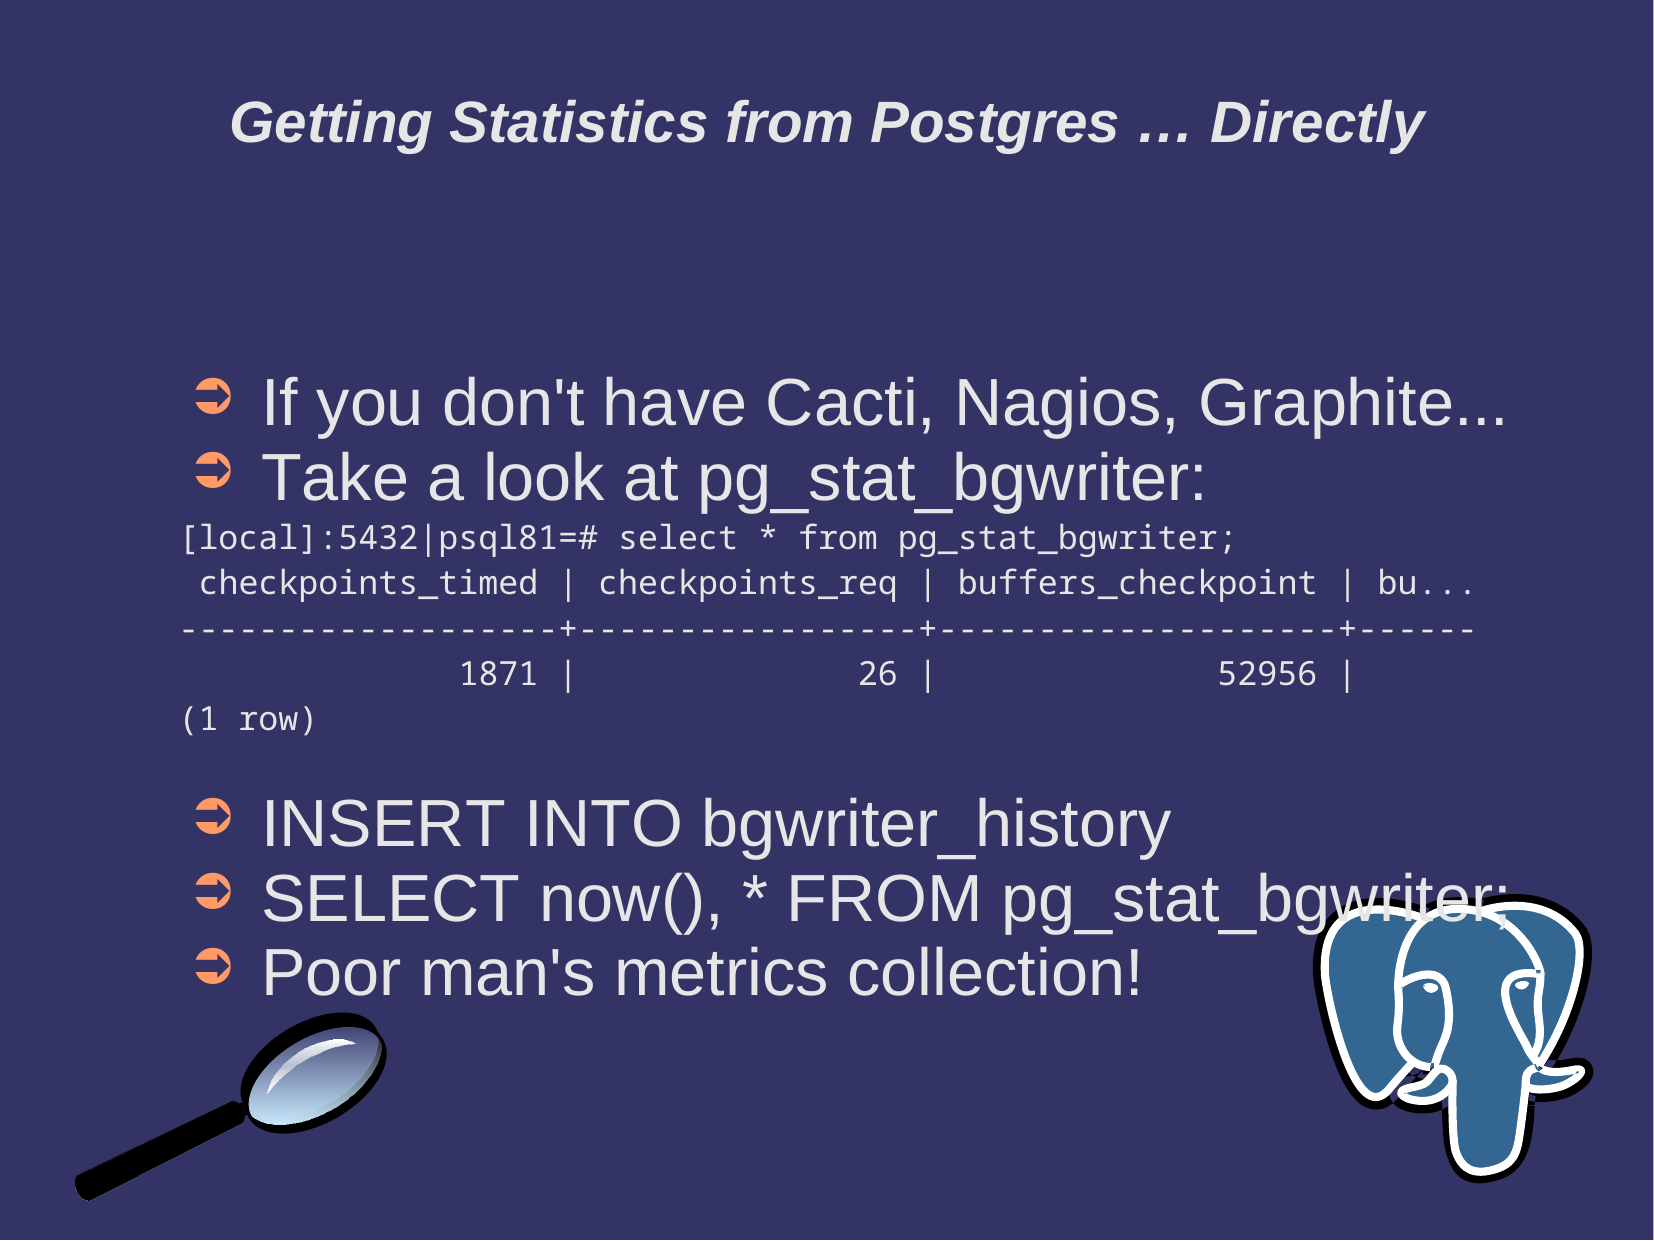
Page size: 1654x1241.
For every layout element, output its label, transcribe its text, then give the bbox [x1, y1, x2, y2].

list If you don't have Cacti, Nagios, Graphite... Take a look at pg_stat_bgwriter: [local]:5432|psql81=# select * from pg_stat_bgwriter; checkpoints_timed | checkpoints_req | buffers_checkpoint | bu... -------------------+-----------------+--------------------+------ 1871 | 26 | 52956 | (1 row) INSERT INTO bgwriter_history SELECT now(), * FROM pg_stat_bgwriter; Poor man's metrics collection! [178, 364, 1570, 1184]
title Getting Statistics from Postgres … Directly [121, 19, 1534, 227]
